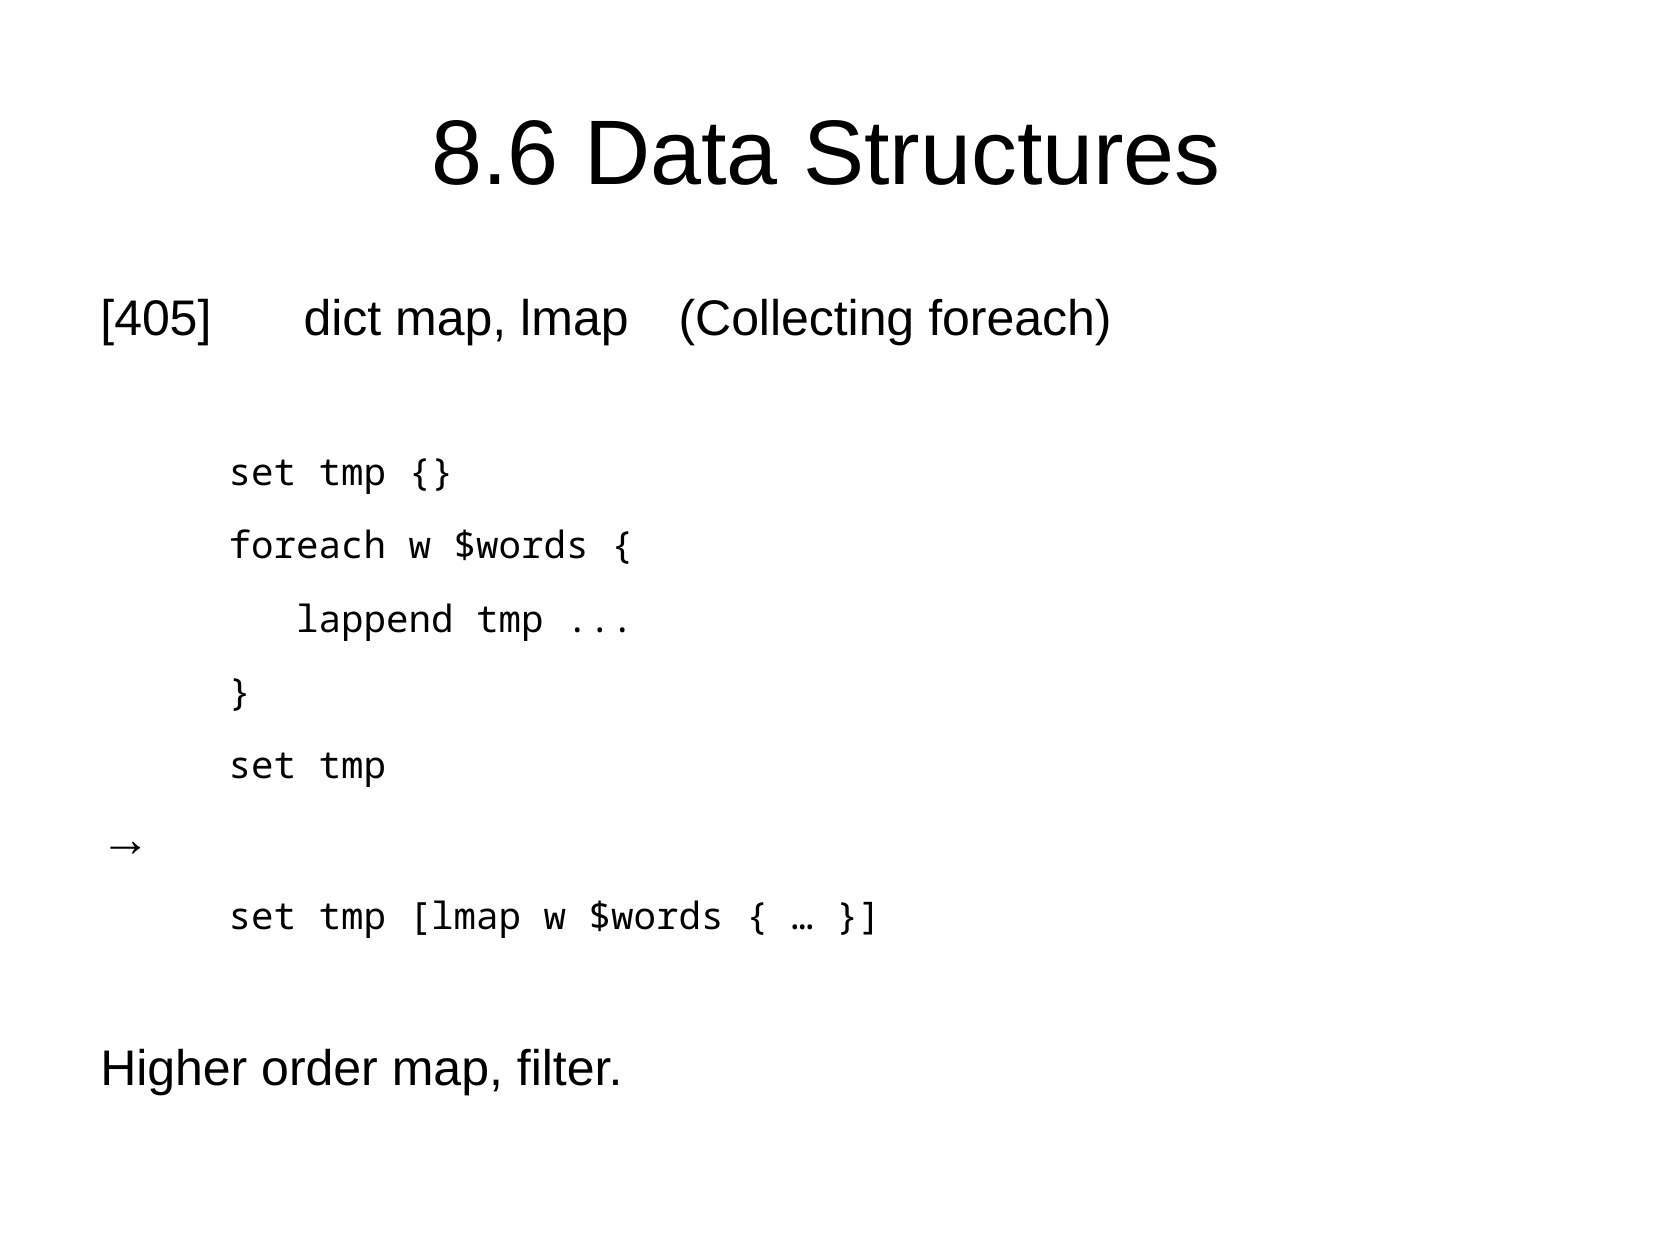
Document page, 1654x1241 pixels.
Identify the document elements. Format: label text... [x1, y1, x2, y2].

title 8.6 Data Structures [82, 56, 1571, 250]
list [405] dict map, lmap (Collecting foreach) set tmp {} foreach w $words { lappend tmp ... } set tmp → set tmp [lmap w $words { … }] Higher order map, filter. [82, 290, 1571, 1201]
